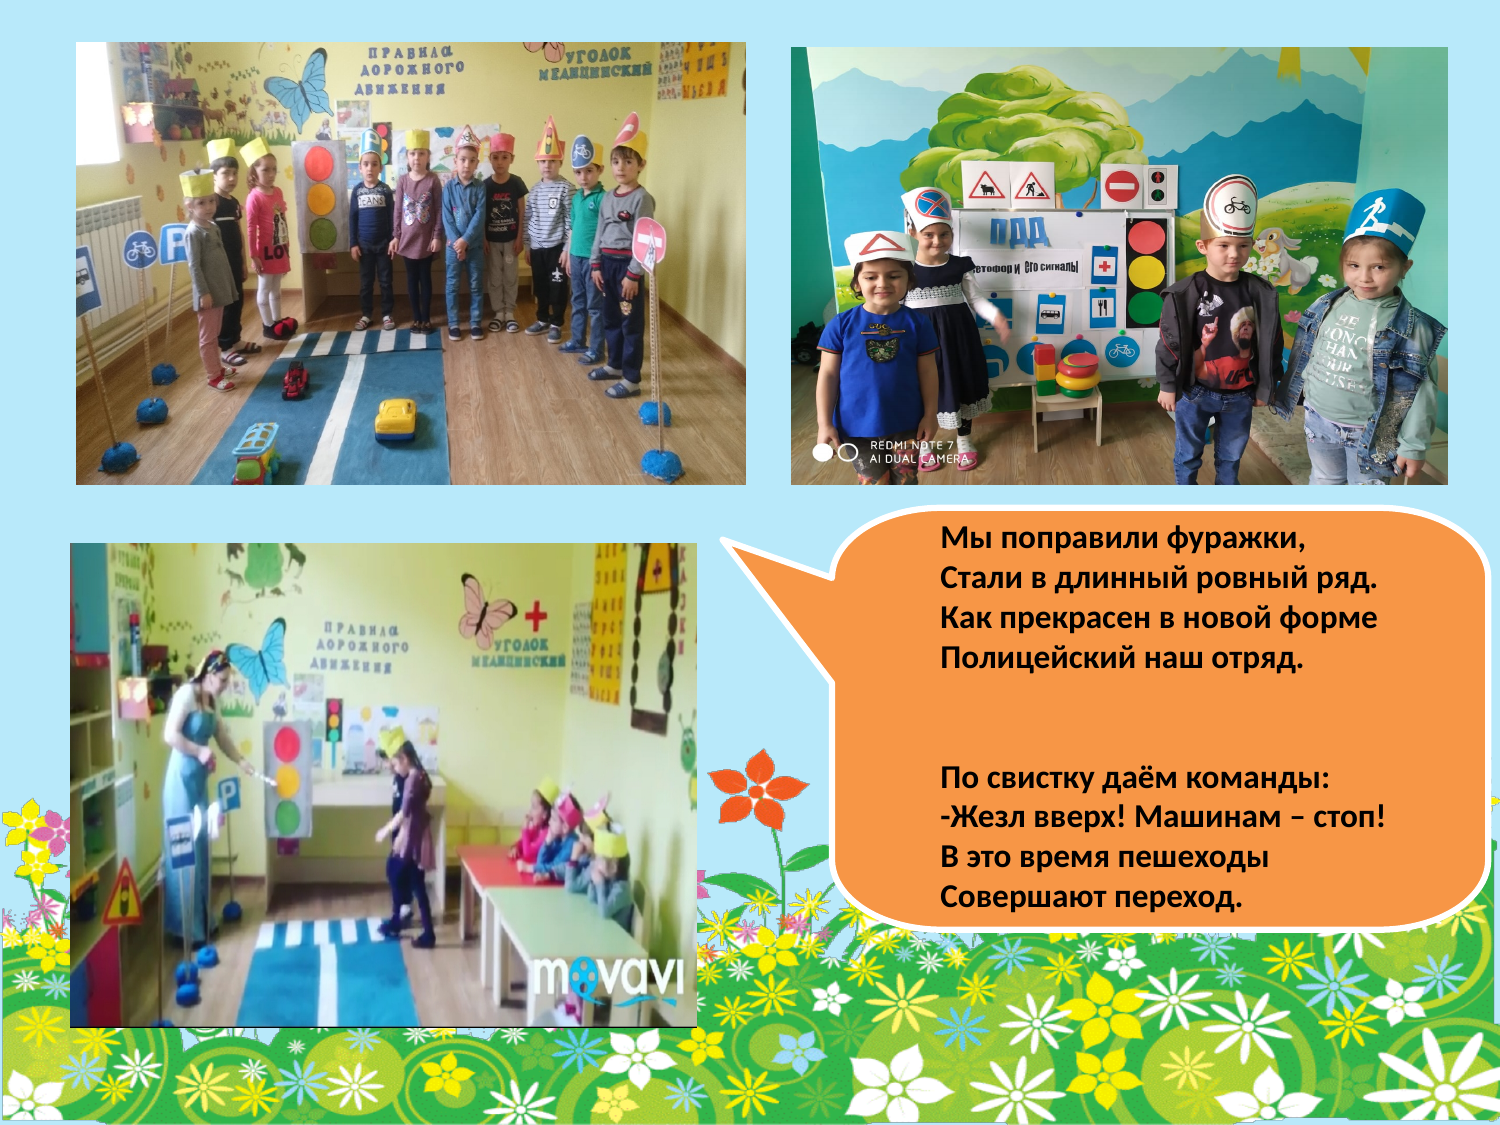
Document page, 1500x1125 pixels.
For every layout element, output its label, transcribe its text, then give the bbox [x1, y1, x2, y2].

picture [76, 42, 746, 485]
picture [791, 47, 1448, 485]
text_box [722, 508, 925, 929]
picture [0, 543, 1500, 1125]
text_box Мы поправили фуражки, Стали в длинный ровный ряд. Как прекрасен в новой форме Полицейский наш отряд. По свистку даём команды: -Жезл вверх! Машинам – стоп! В это время пешеходы Совершают переход. [925, 507, 1477, 957]
text_box [1477, 546, 1489, 891]
